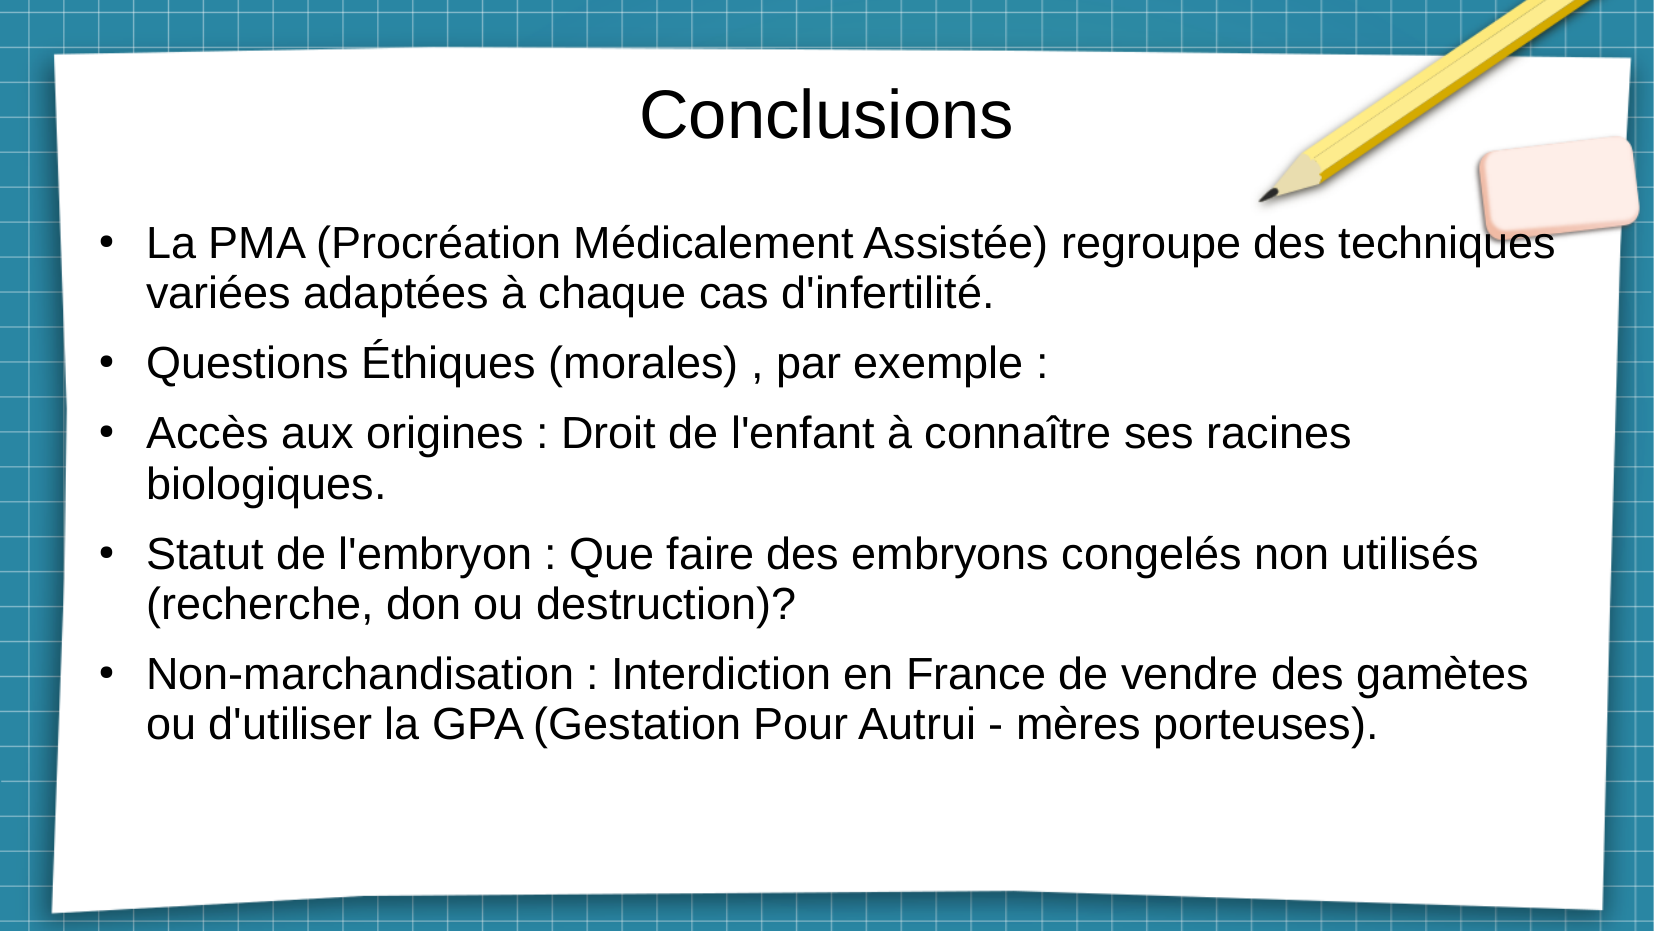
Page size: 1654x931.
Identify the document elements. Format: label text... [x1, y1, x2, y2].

picture [0, 0, 1654, 931]
title Conclusions [82, 37, 1571, 193]
list La PMA (Procréation Médicalement Assistée) regroupe des techniques variées adaptées à chaque cas d'infertilité. Questions Éthiques (morales) , par exemple : Accès aux origines : Droit de l'enfant à connaître ses racines biologiques. Statut de l'embryon : Que faire des embryons congelés non utilisés (recherche, don ou destruction)? Non-marchandisation : Interdiction en France de vendre des gamètes ou d'utiliser la GPA (Gestation Pour Autrui - mères porteuses). [82, 217, 1571, 758]
